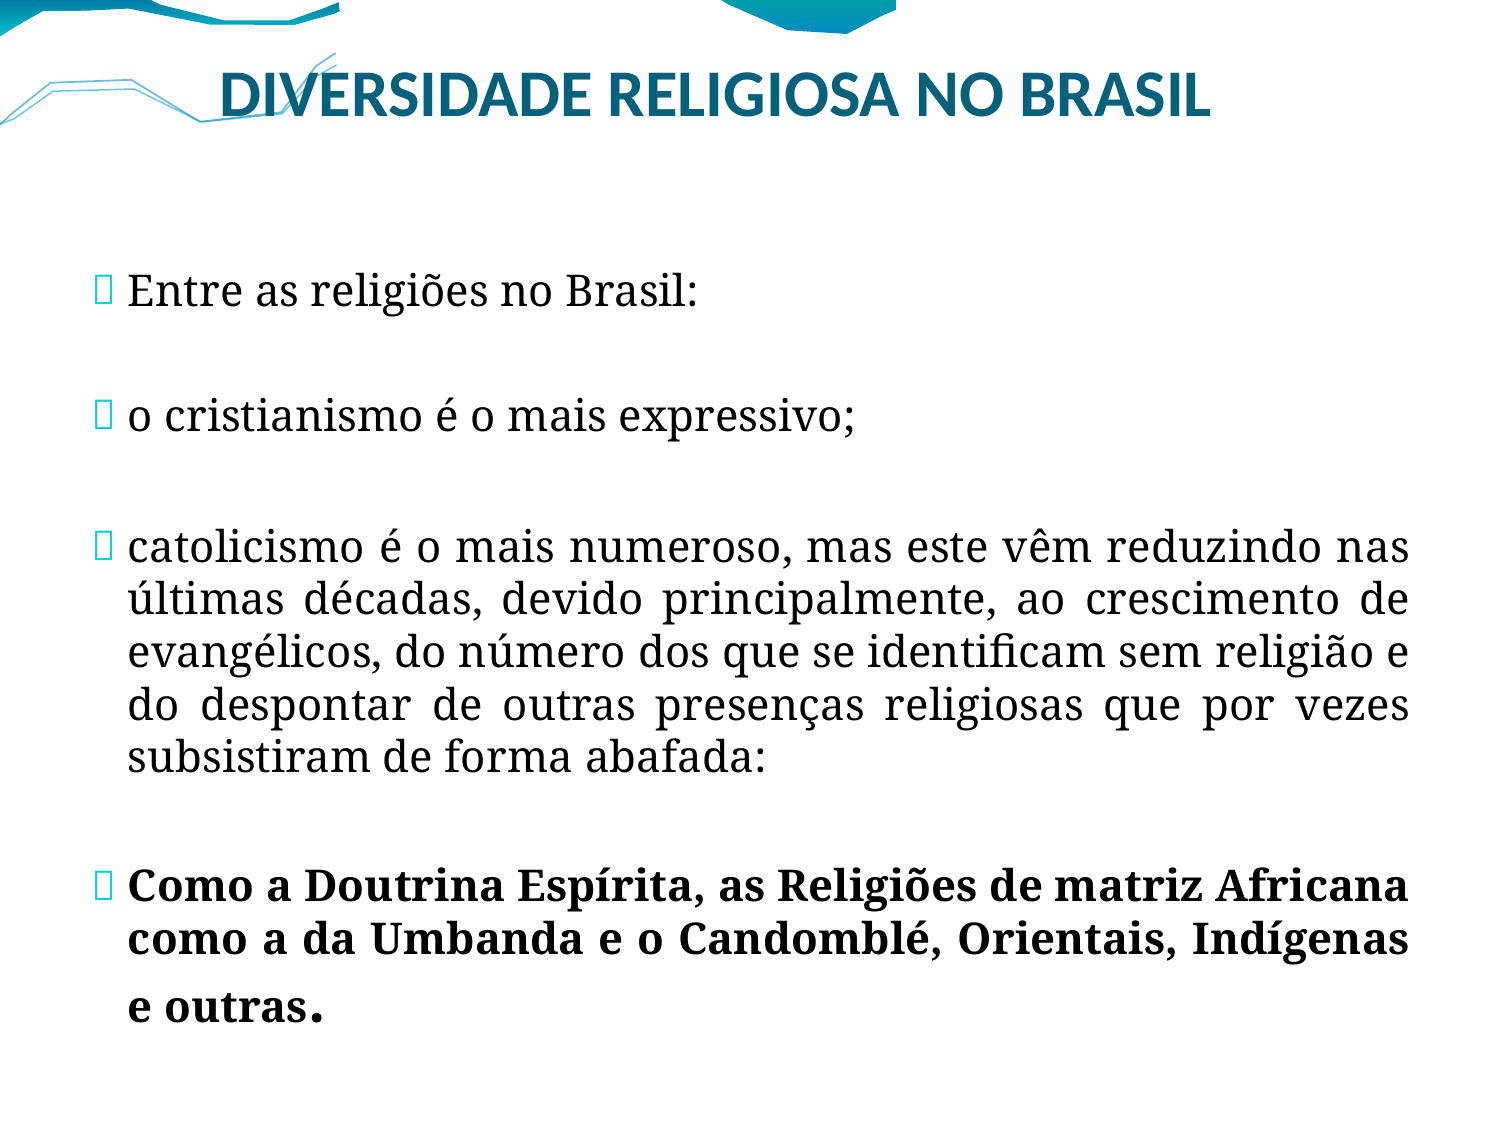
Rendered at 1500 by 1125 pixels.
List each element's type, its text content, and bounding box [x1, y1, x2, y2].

title DIVERSIDADE RELIGIOSA NO BRASIL [41, 42, 1392, 231]
list Entre as religiões no Brasil: o cristianismo é o mais expressivo; catolicismo é o mais numeroso, mas este vêm reduzindo nas últimas décadas, devido principalmente, ao crescimento de evangélicos, do número dos que se identificam sem religião e do despontar de outras presenças religiosas que por vezes subsistiram de forma abafada: Como a Doutrina Espírita, as Religiões de matriz Africana como a da Umbanda e o Candomblé, Orientais, Indígenas e outras. [76, 255, 1427, 1083]
